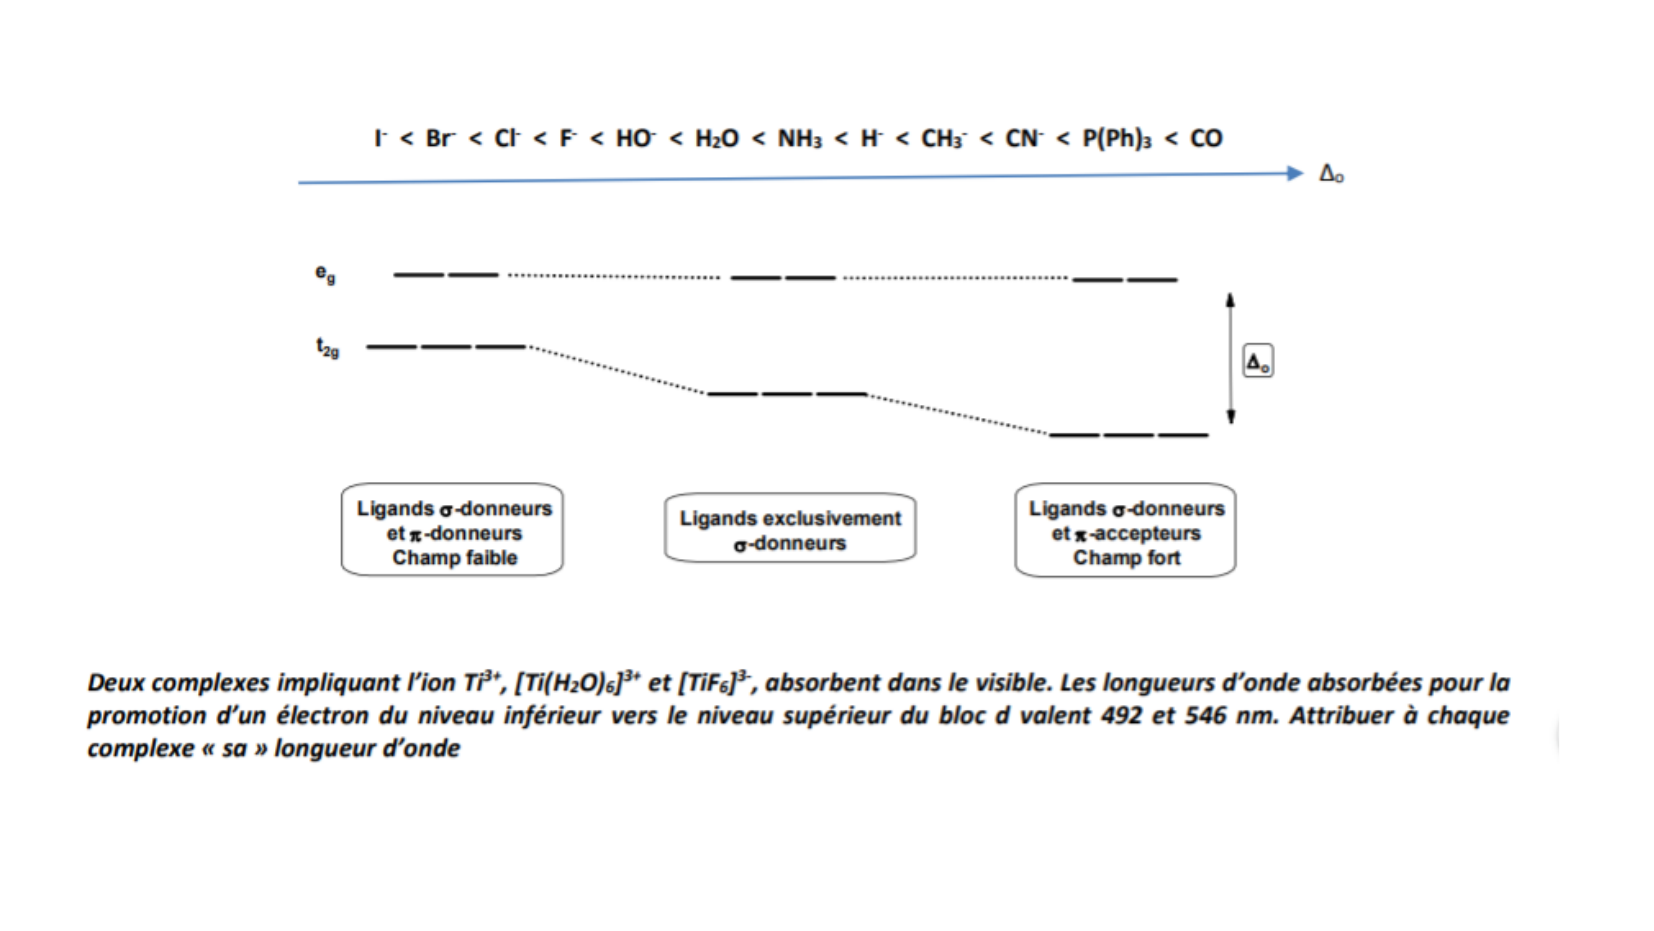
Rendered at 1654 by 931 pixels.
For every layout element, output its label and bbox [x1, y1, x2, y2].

picture [43, 106, 1560, 804]
